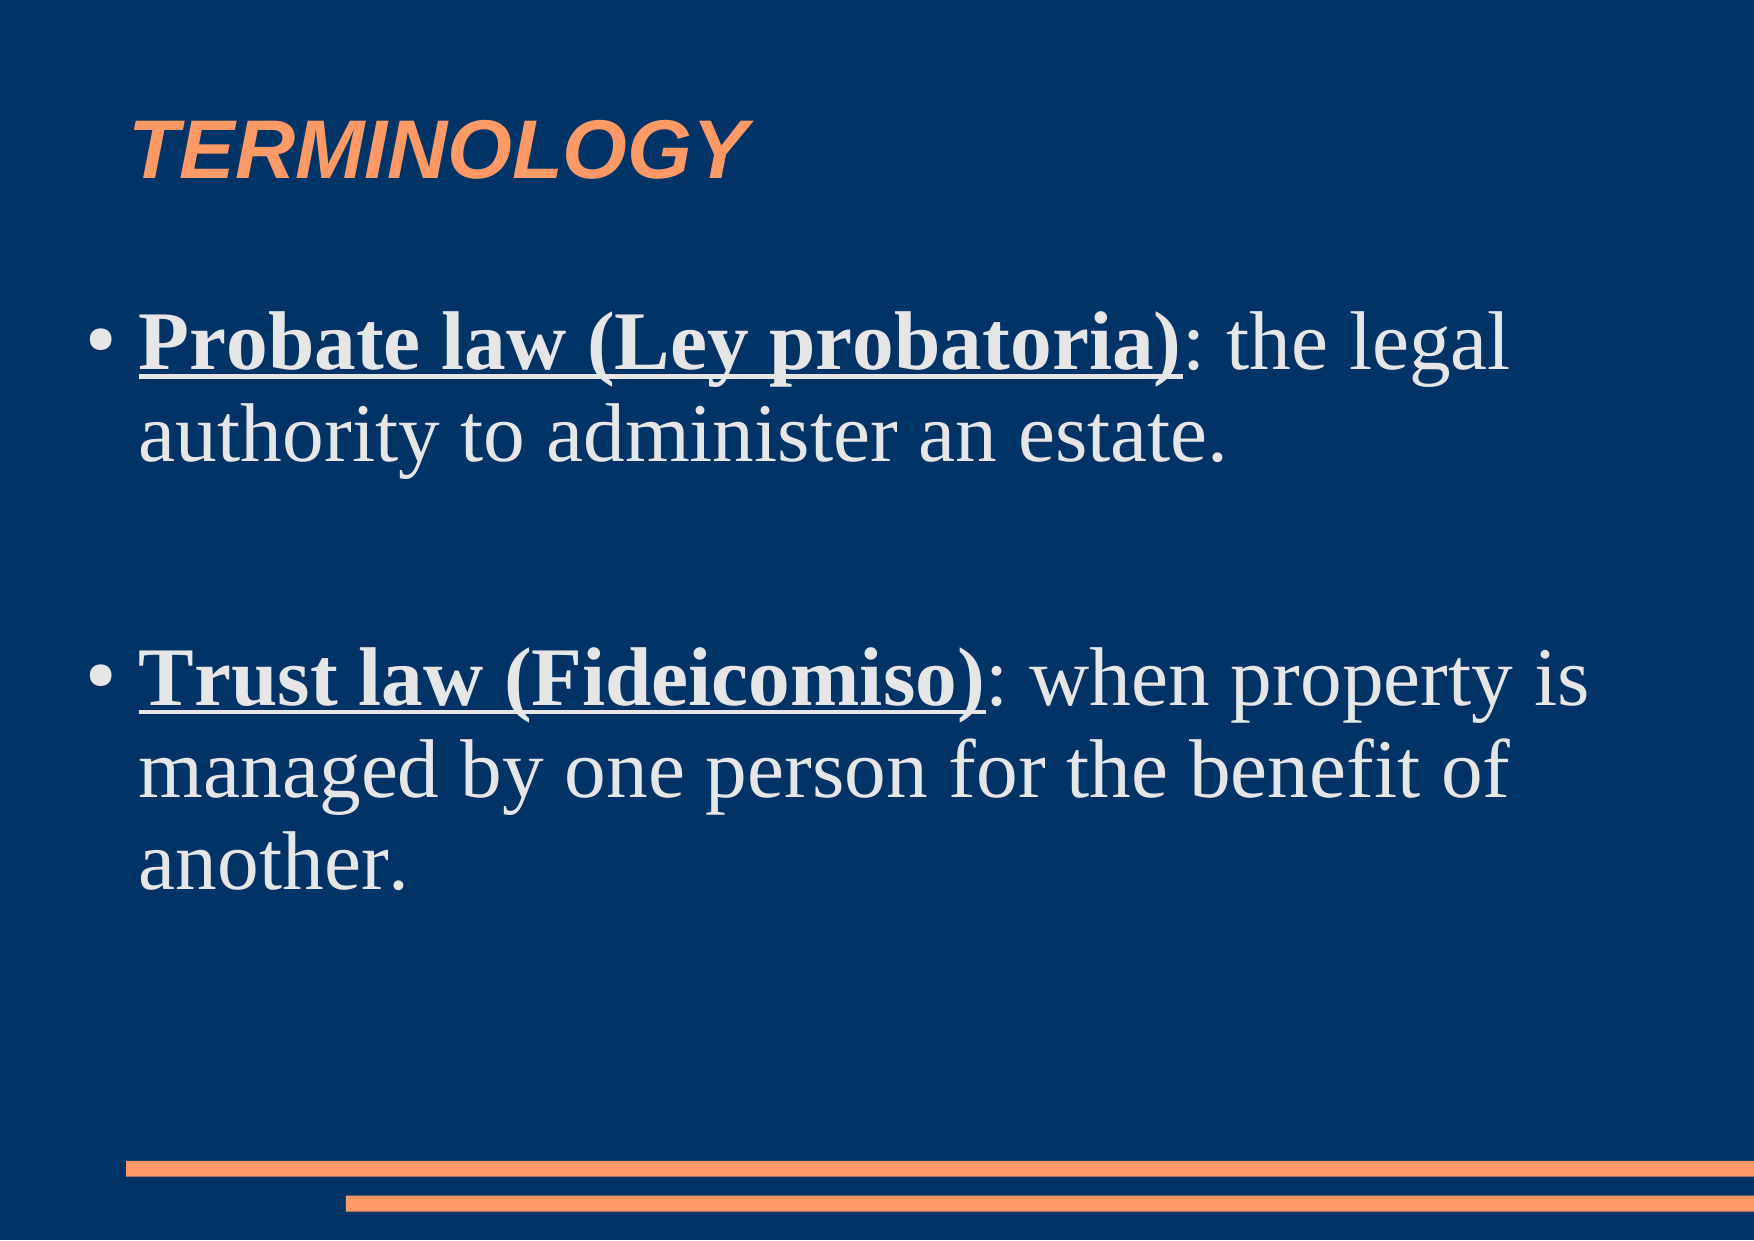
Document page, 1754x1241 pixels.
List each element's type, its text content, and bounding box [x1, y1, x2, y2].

list Probate law (Ley probatoria): the legal authority to administer an estate. Trust law (Fideicomiso): when property is managed by one person for the benefit of another. [68, 295, 1595, 1241]
title TERMINOLOGY [128, 46, 1627, 254]
